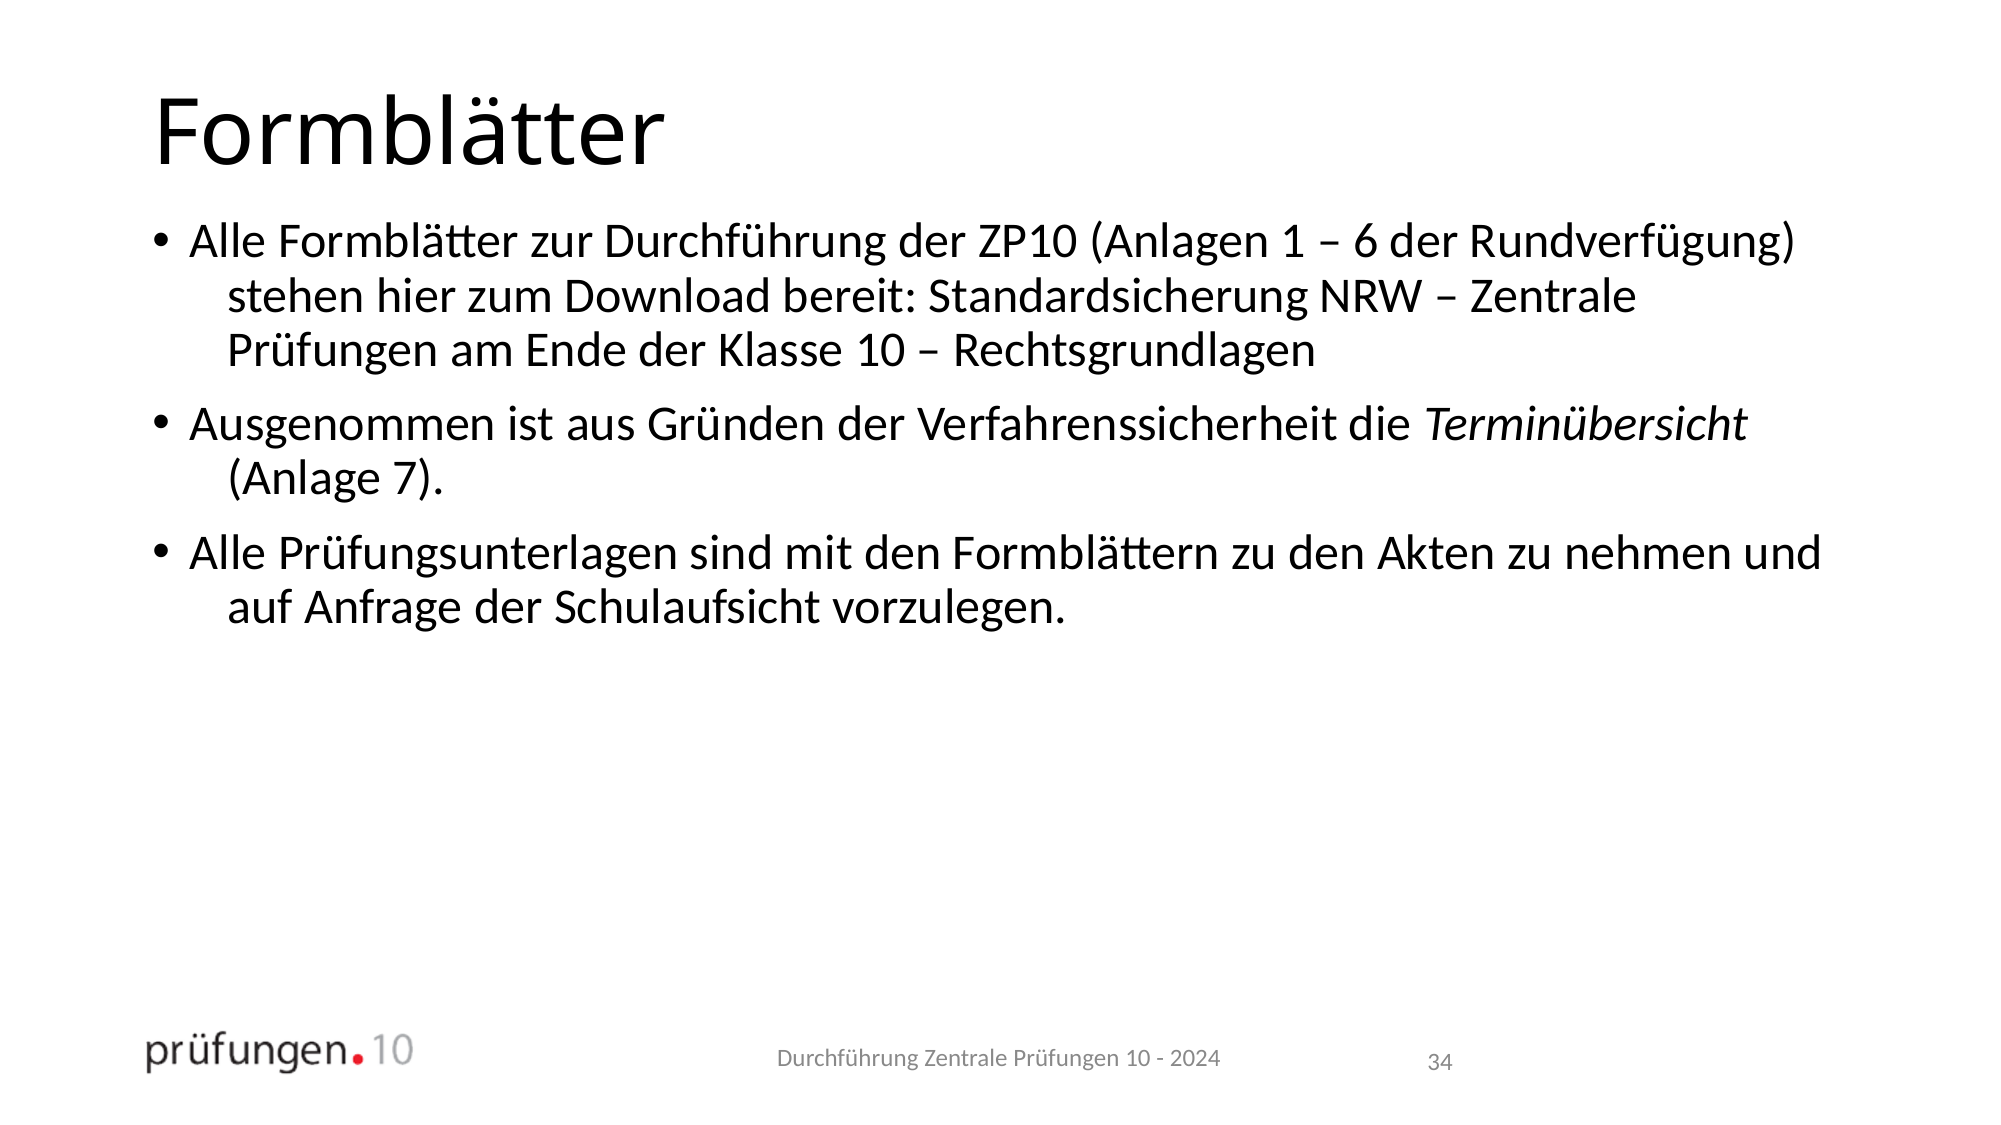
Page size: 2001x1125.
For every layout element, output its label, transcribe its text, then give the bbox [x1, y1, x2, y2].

text_box [1412, 1030, 1863, 1091]
list Alle Formblätter zur Durchführung der ZP10 (Anlagen 1 – 6 der Rundverfügung) stehen hier zum Download bereit: Standardsicherung NRW – Zentrale Prüfungen am Ende der Klasse 10 – Rechtsgrundlagen Ausgenommen ist aus Gründen der Verfahrenssicherheit die Terminübersicht (Anlage 7). Alle Prüfungsunterlagen sind mit den Formblättern zu den Akten zu nehmen und auf Anfrage der Schulaufsicht vorzulegen. [137, 207, 1863, 1014]
title Formblätter [137, 77, 1863, 193]
